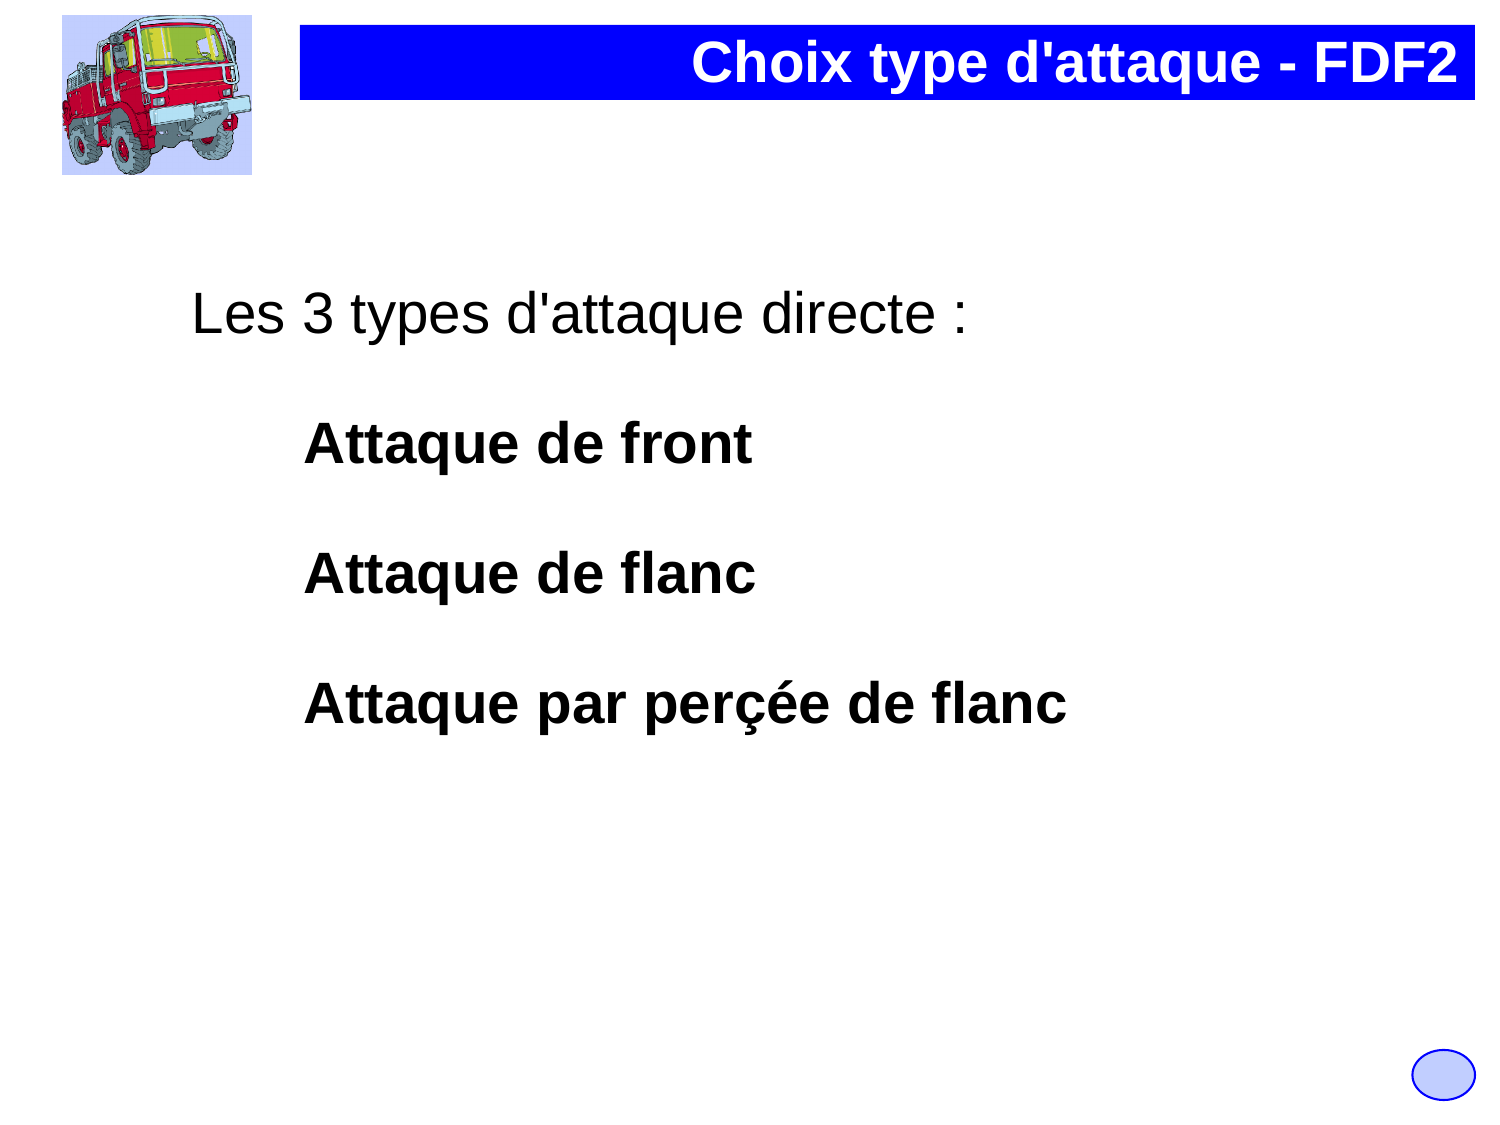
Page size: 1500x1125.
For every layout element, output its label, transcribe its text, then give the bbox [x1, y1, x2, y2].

text_box [1412, 1049, 1476, 1101]
chart [62, 15, 252, 176]
text_box Choix type d'attaque - FDF2 [299, 24, 1475, 100]
text_box Les 3 types d'attaque directe : Attaque de front Attaque de flanc Attaque par perçée de flanc [177, 273, 1359, 875]
